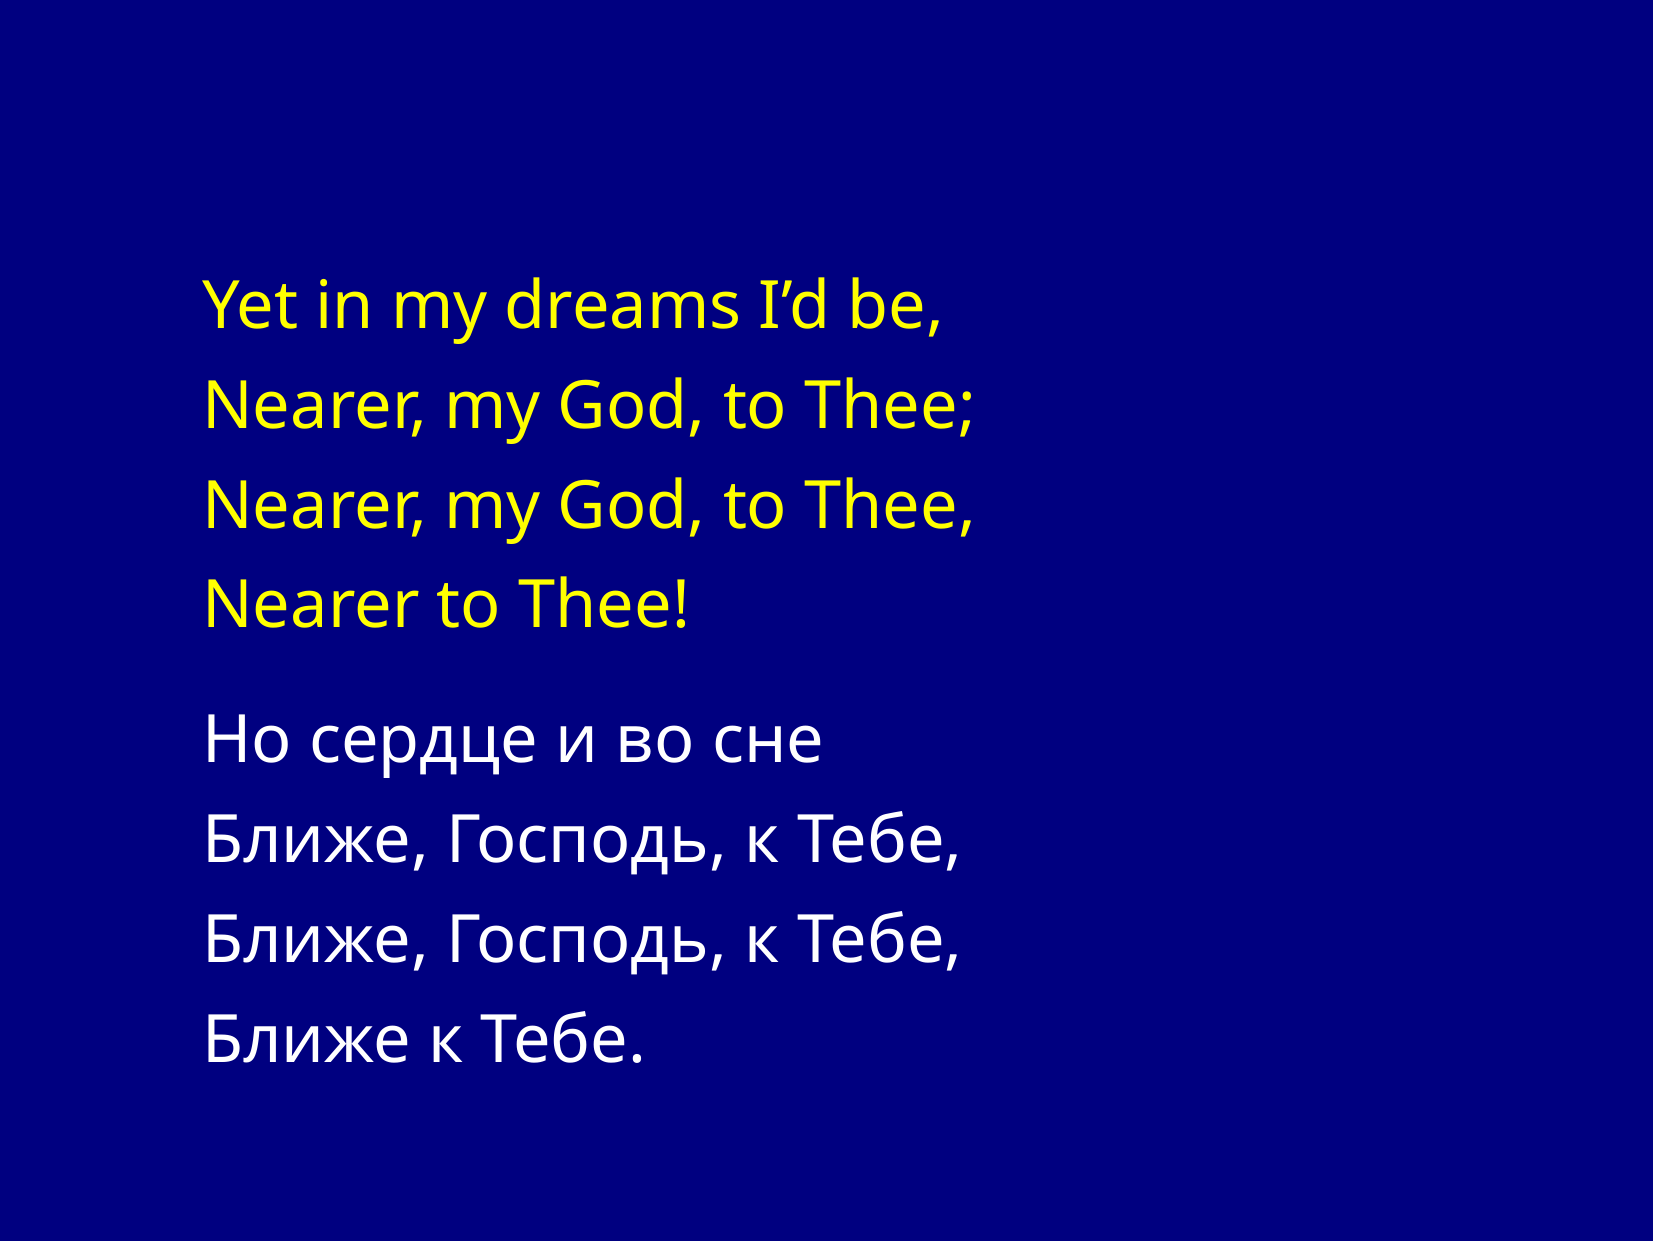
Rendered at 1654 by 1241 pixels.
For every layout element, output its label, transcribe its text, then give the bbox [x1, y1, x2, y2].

text_box Но сердце и во сне Ближе, Господь, к Тебе, Ближе, Господь, к Тебе, Ближе к Тебе. [75, 675, 1576, 1163]
text_box Yet in my dreams I’d be, Nearer, my God, to Thee; Nearer, my God, to Thee, Nearer to Thee! [75, 150, 1576, 638]
